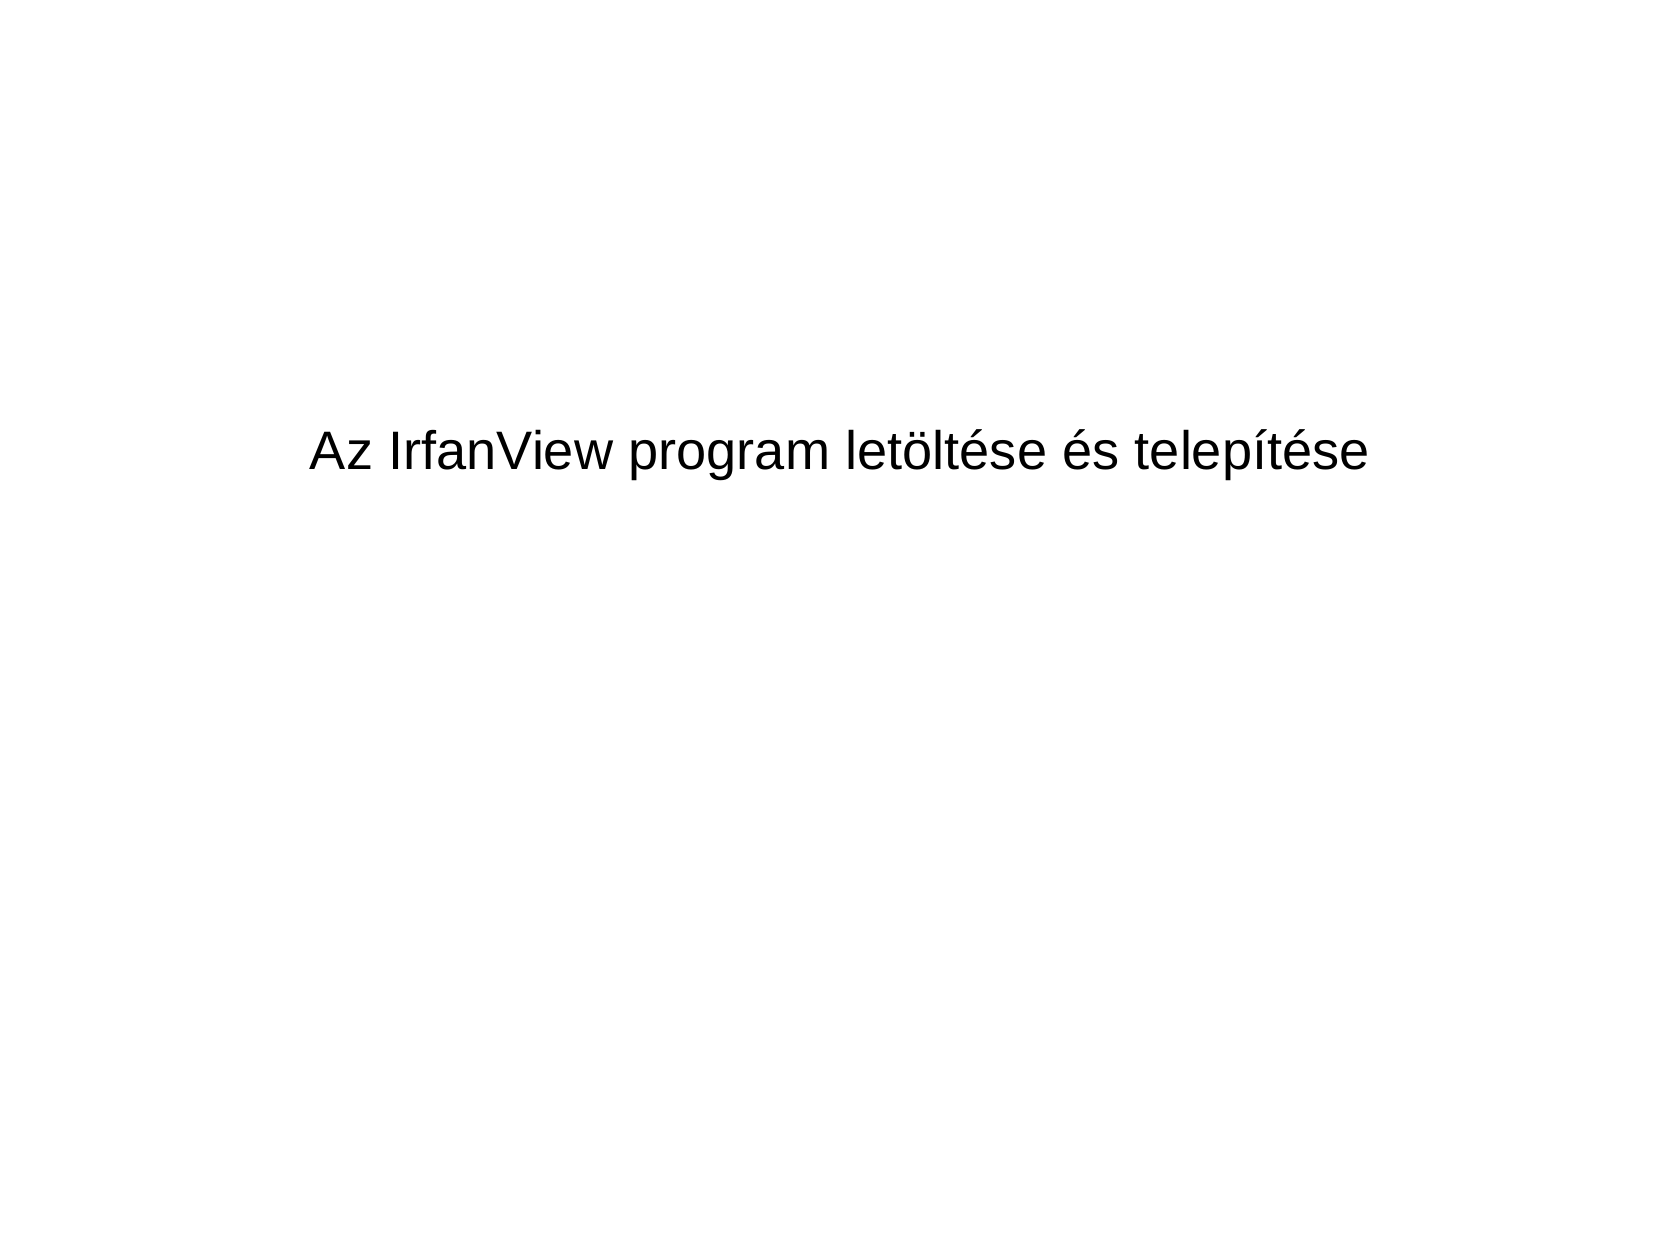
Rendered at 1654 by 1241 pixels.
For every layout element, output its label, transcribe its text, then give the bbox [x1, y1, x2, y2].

text_box Az IrfanView program letöltése és telepítése [295, 413, 1387, 489]
